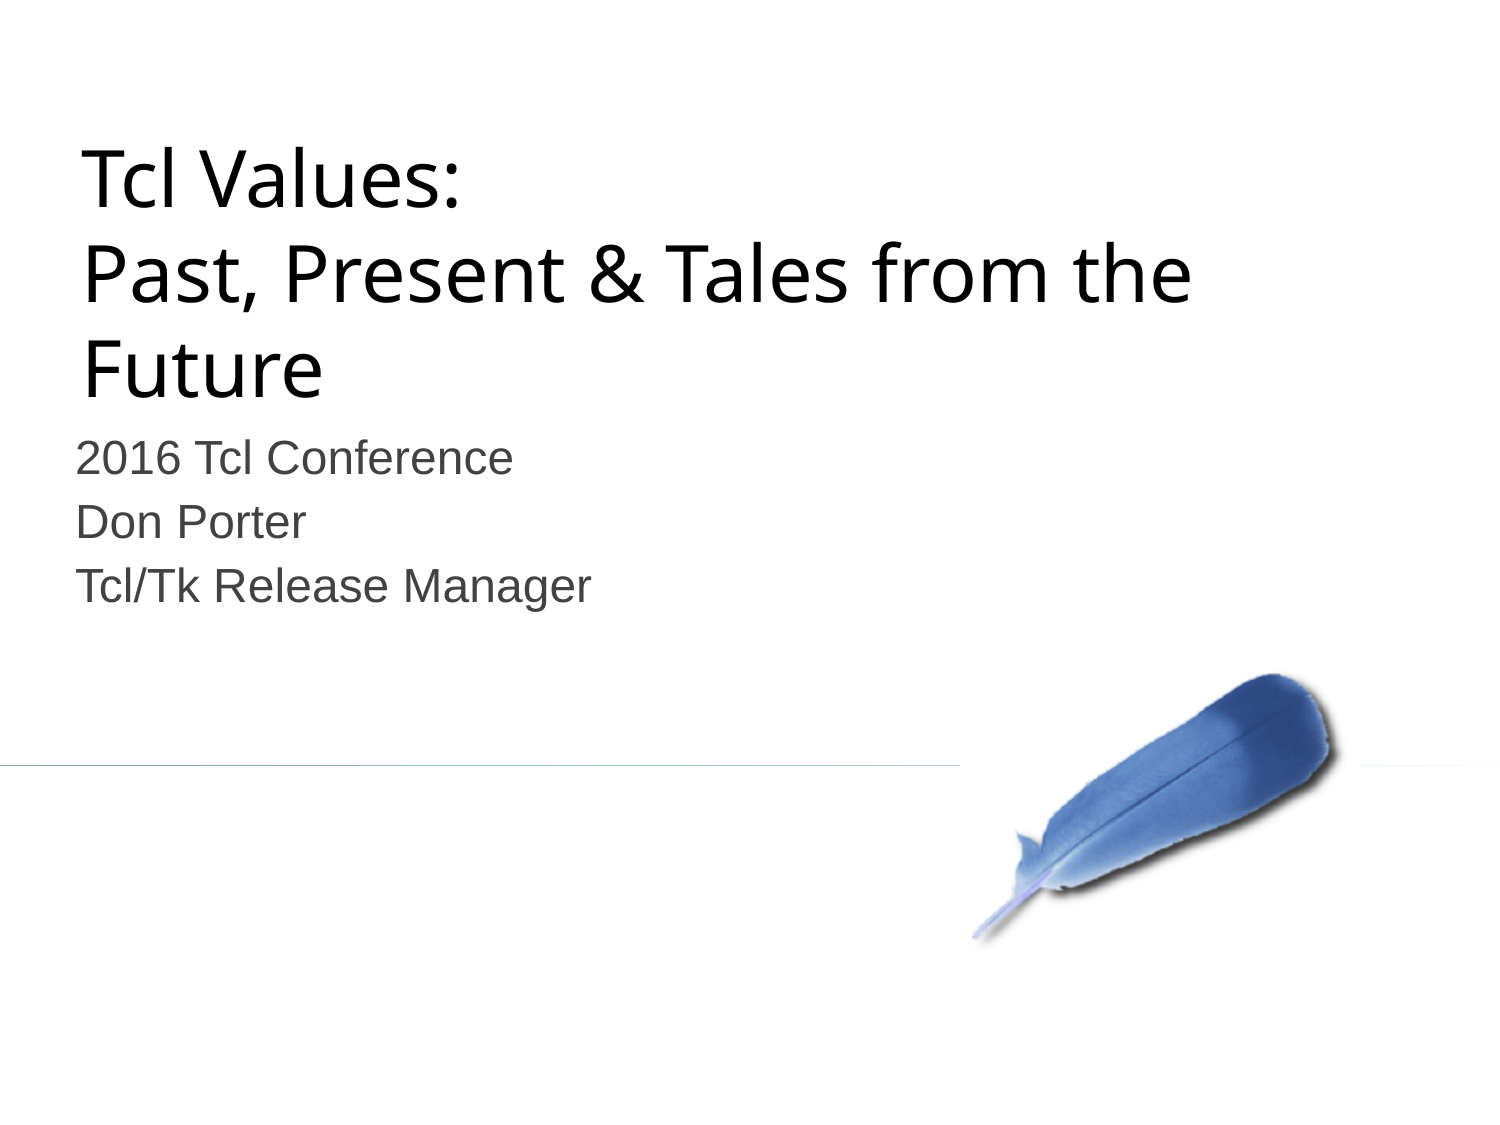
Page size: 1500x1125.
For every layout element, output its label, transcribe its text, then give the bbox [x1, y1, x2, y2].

title Tcl Values: Past, Present & Tales from the Future [75, 128, 1425, 295]
list 2016 Tcl Conference Don Porter Tcl/Tk Release Manager [75, 427, 1425, 1125]
picture [960, 605, 1360, 1006]
